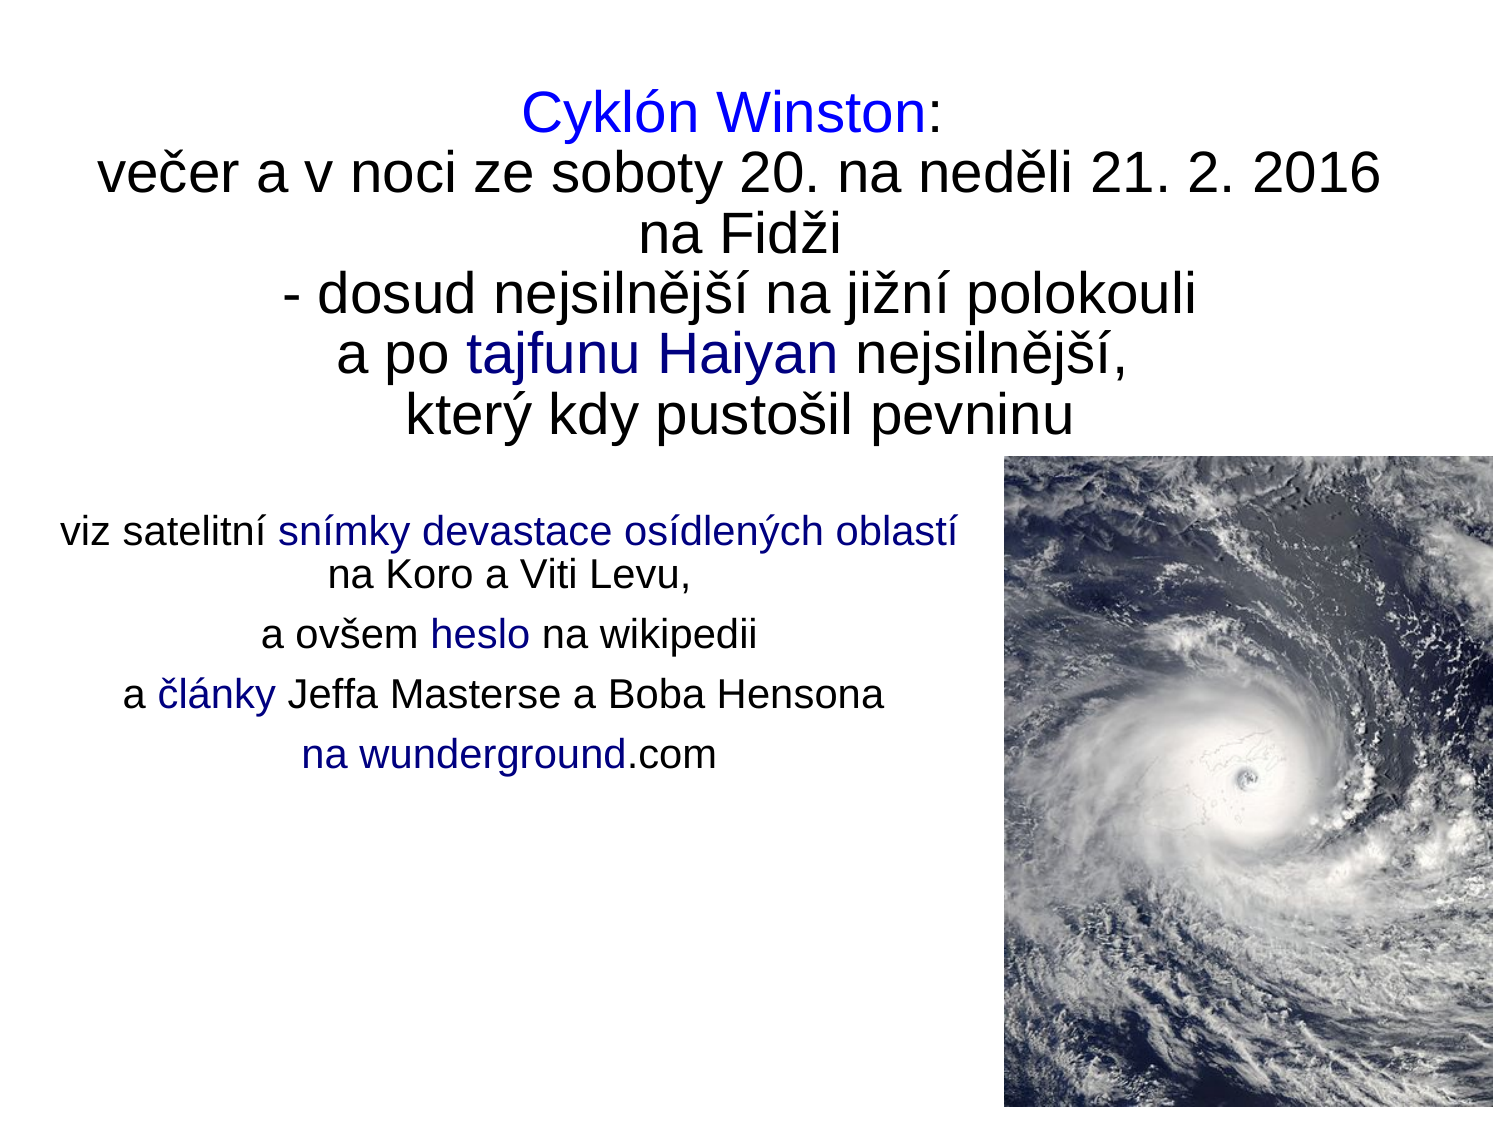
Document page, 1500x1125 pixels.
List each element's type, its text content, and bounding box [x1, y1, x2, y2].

subtitle viz satelitní snímky devastace osídlených oblastí na Koro a Viti Levu, a ovšem heslo na wikipedii a články Jeffa Masterse a Boba Hensona na wunderground.com [48, 459, 971, 890]
picture [1004, 456, 1493, 1107]
title Cyklón Winston: večer a v noci ze soboty 20. na neděli 21. 2. 2016 na Fidži - dosud nejsilnější na jižní polokouli a po tajfunu Haiyan nejsilnější, který kdy pustošil pevninu [65, 82, 1416, 449]
